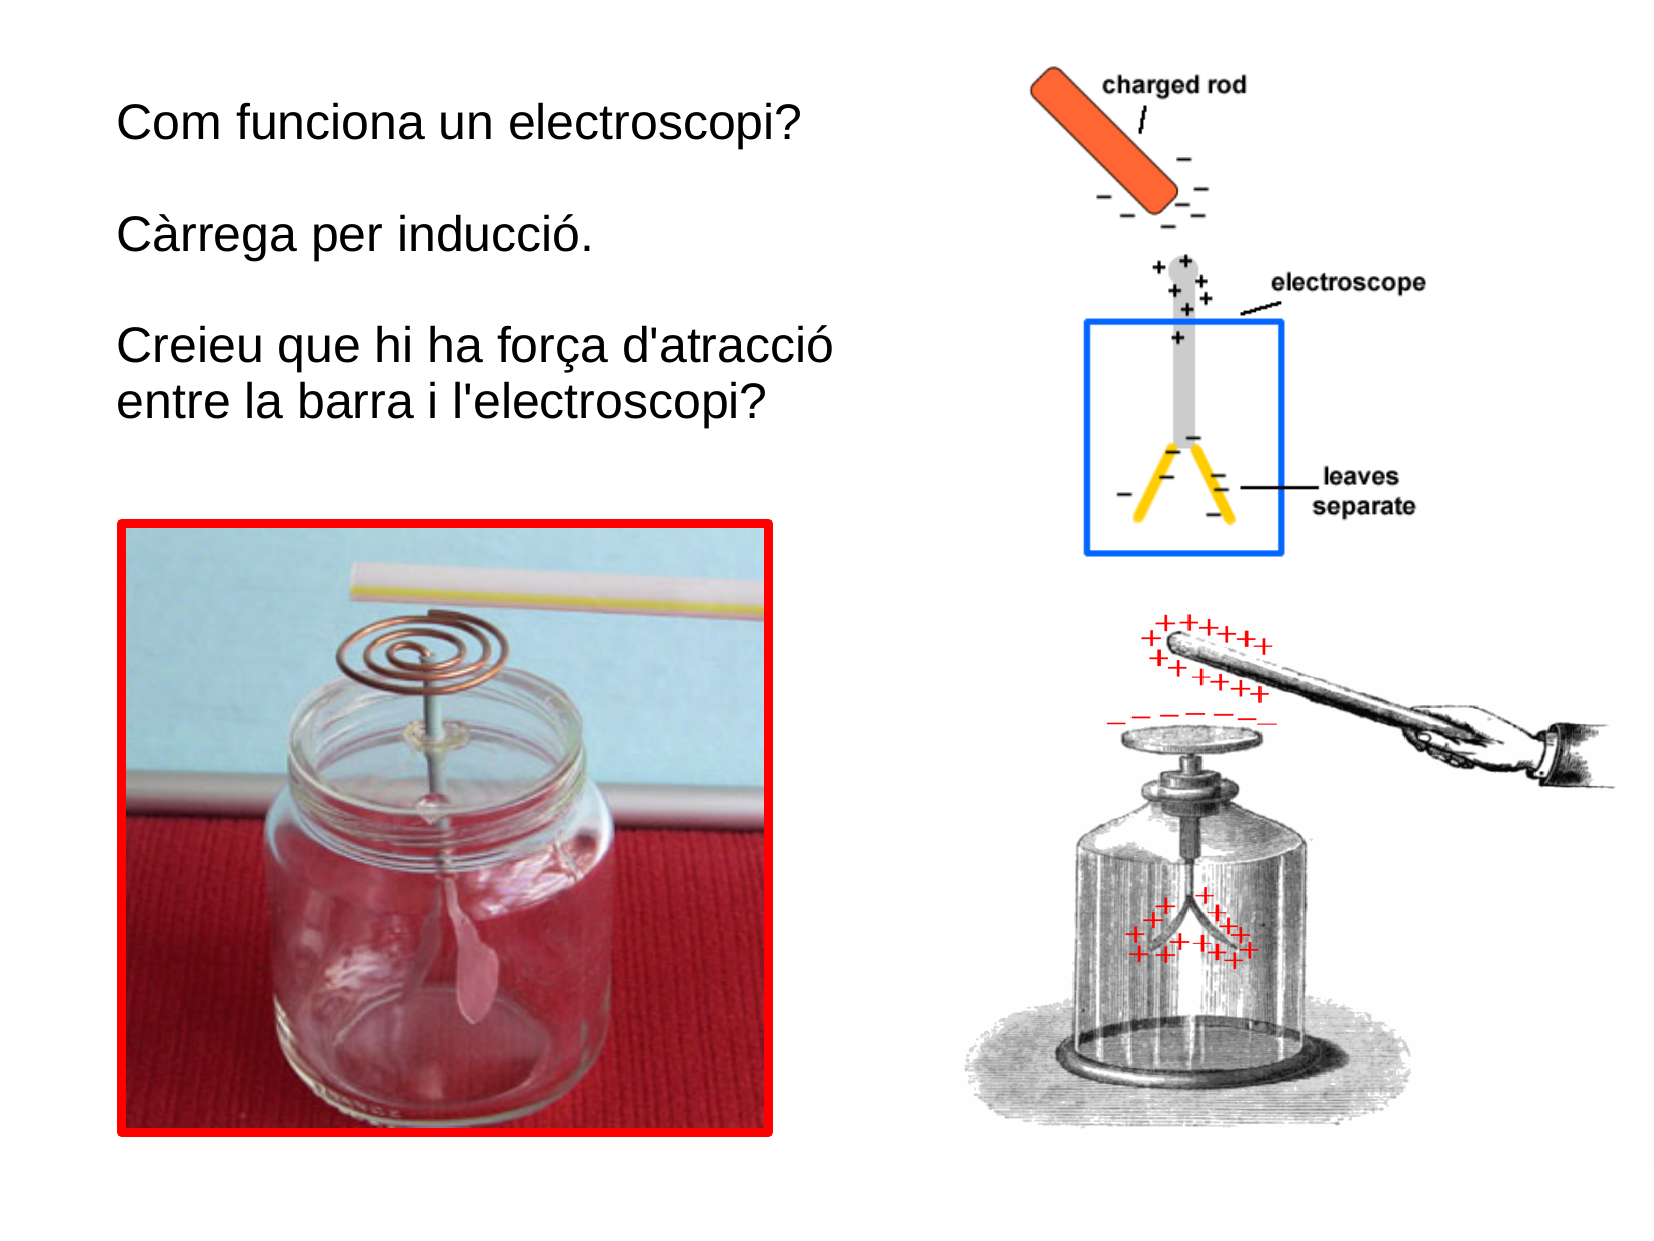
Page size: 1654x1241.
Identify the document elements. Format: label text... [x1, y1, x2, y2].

picture [1012, 37, 1443, 585]
text_box Com funciona un electroscopi? Càrrega per inducció. Creieu que hi ha força d'atracció entre la barra i l'electroscopi? [102, 86, 853, 437]
picture [126, 527, 764, 1128]
picture [900, 599, 1651, 1163]
